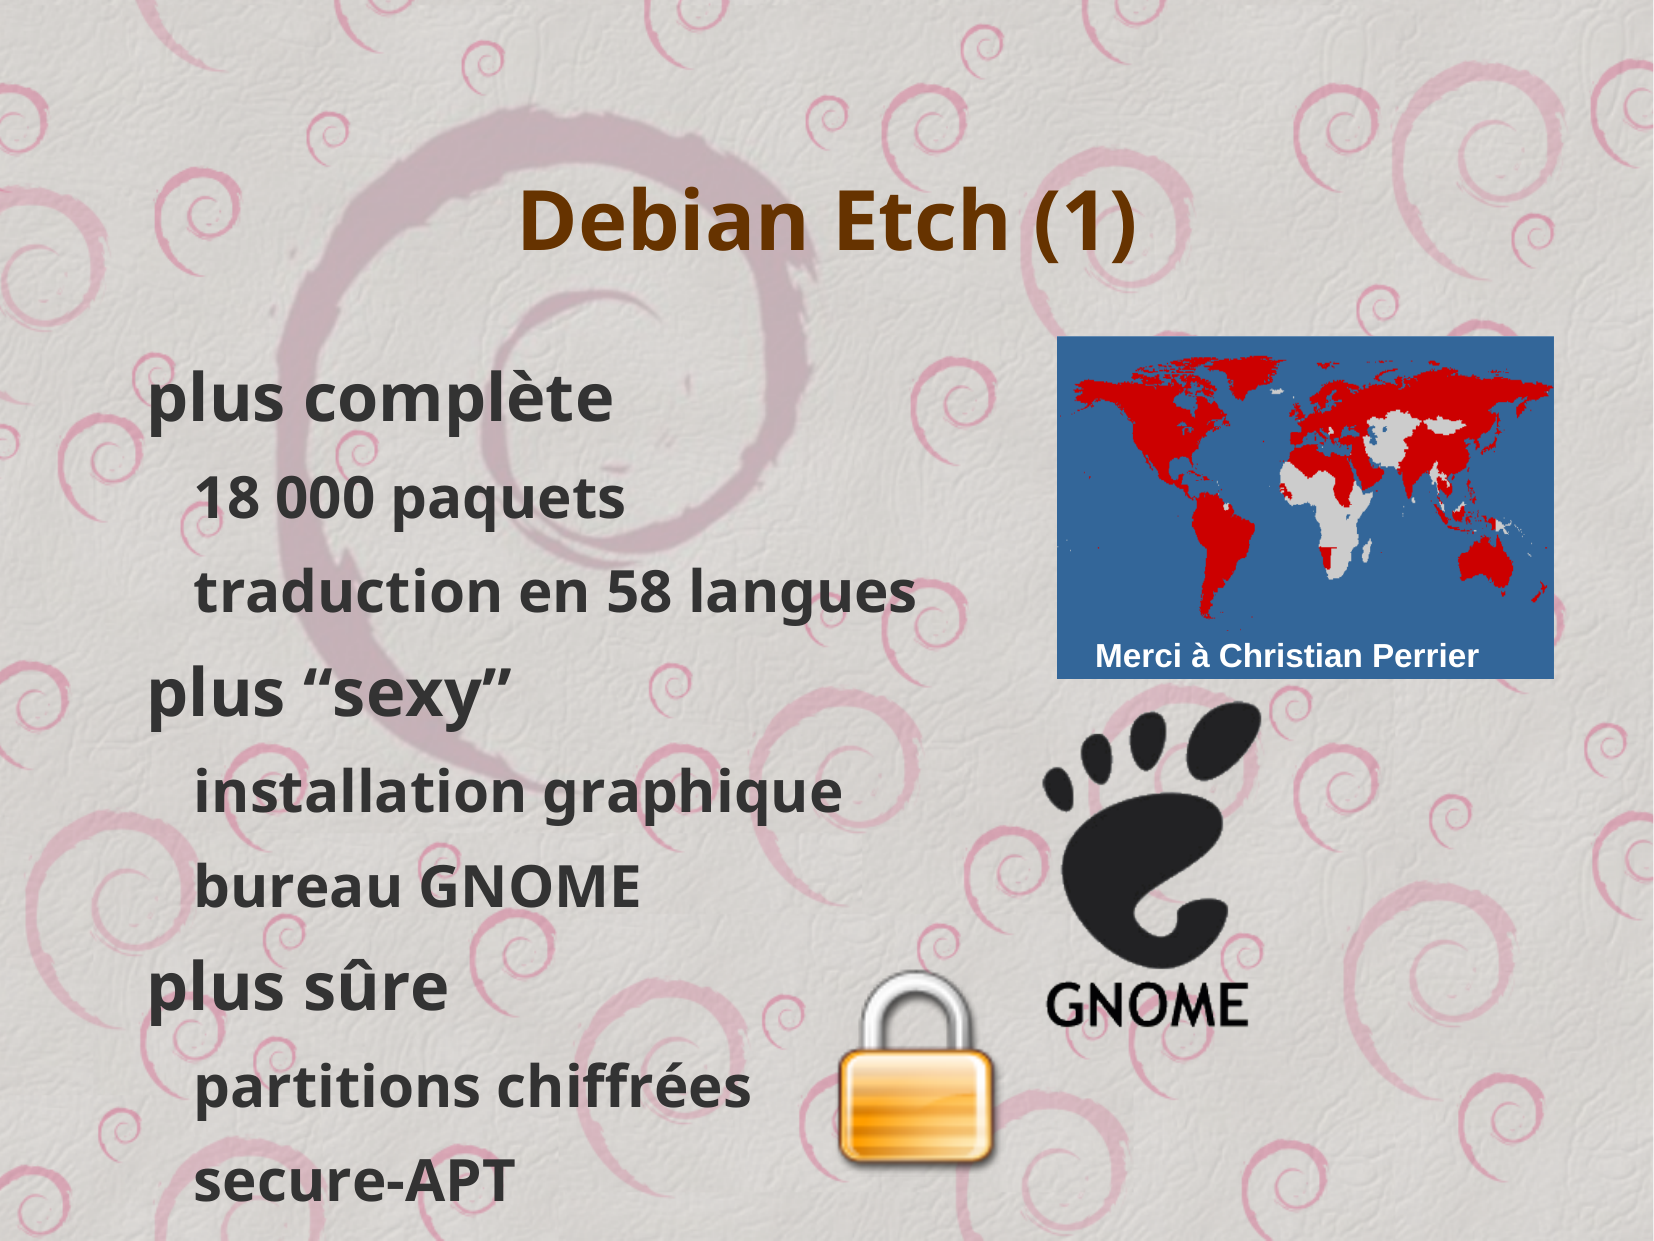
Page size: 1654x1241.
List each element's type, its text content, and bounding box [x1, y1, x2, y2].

list plus complète 18 000 paquets traduction en 58 langues plus “sexy” installation graphique bureau GNOME plus sûre partitions chiffrées secure-APT [134, 350, 1095, 1133]
picture [0, 0, 1654, 1241]
title Debian Etch (1) [121, 114, 1534, 322]
text_box Merci à Christian Perrier [1095, 637, 1558, 690]
list plus complète 18 000 paquets traduction en 58 langues plus “sexy” installation graphique bureau GNOME plus sûre partitions chiffrées secure-APT [1007, 690, 1516, 1133]
